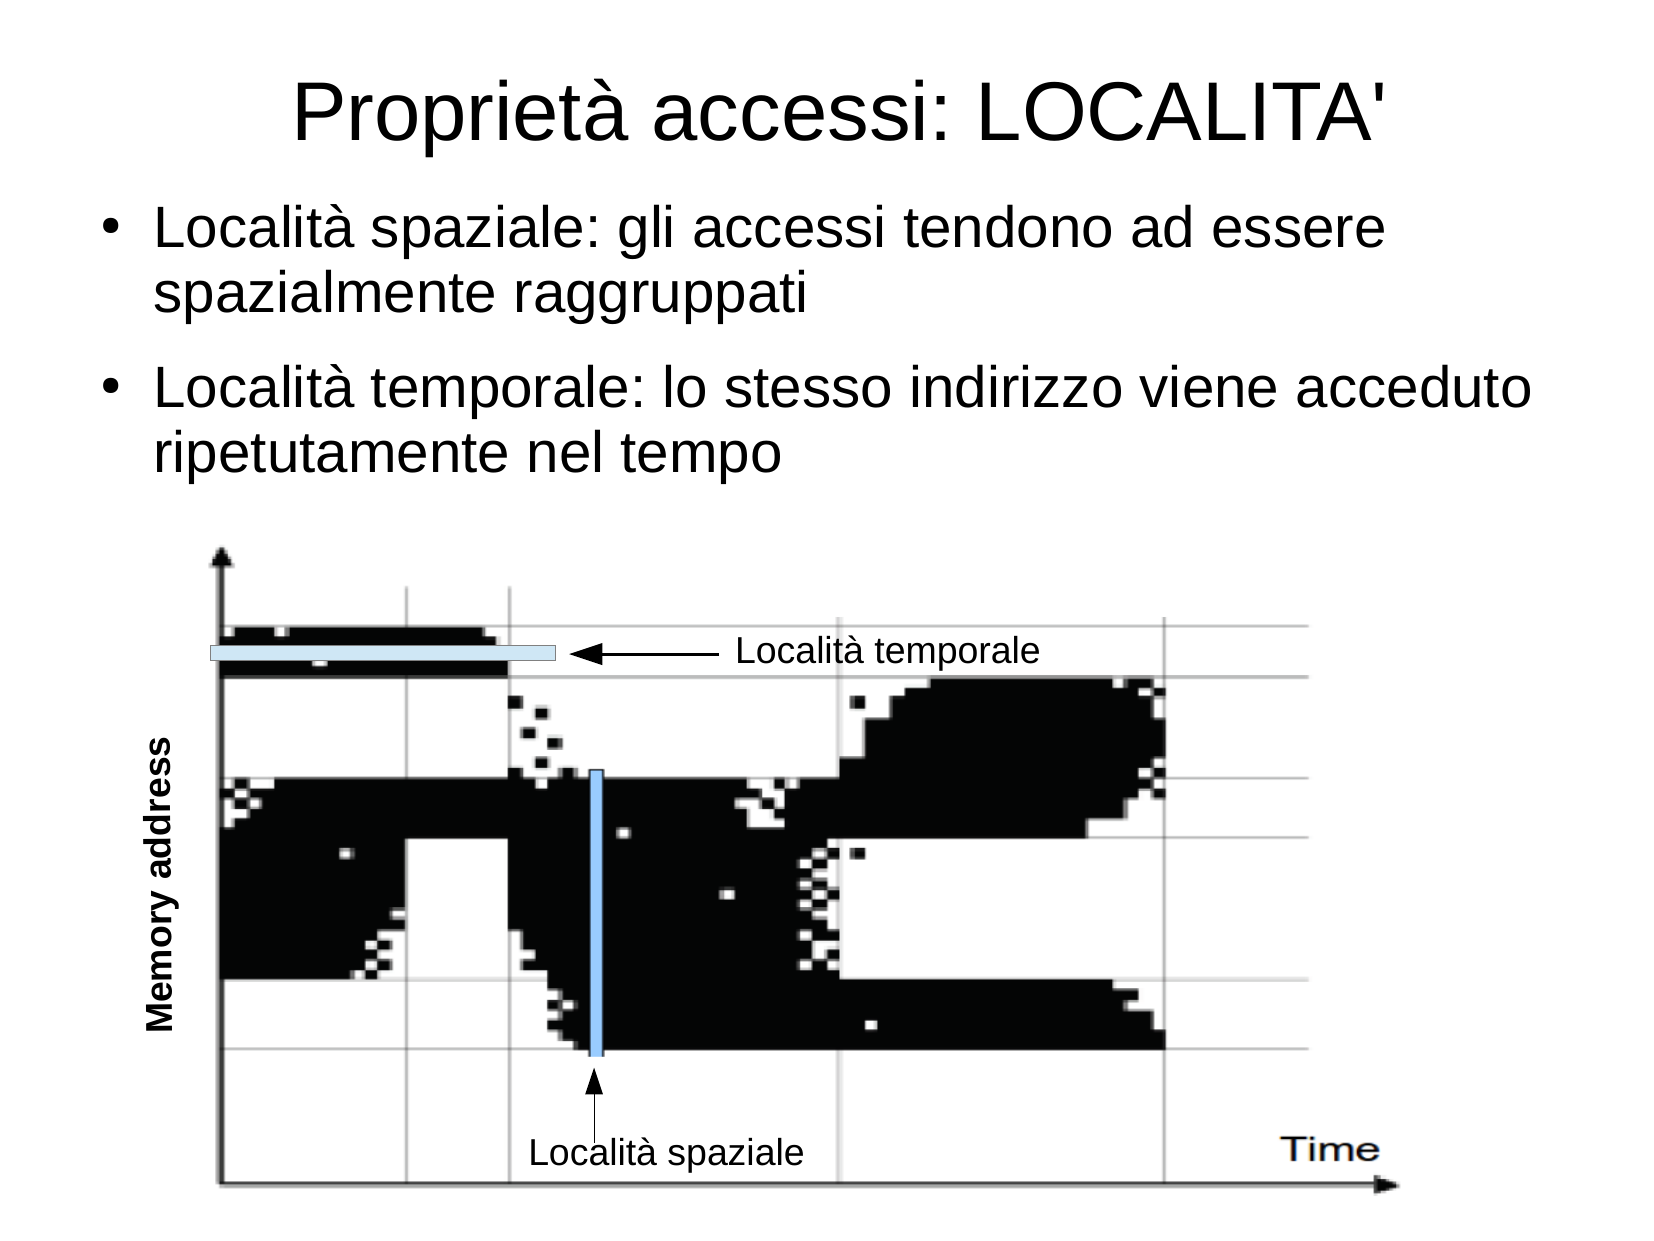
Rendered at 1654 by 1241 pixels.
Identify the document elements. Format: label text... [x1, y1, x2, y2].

text_box [210, 645, 556, 661]
text_box Località spaziale [513, 1124, 1204, 1181]
list Località spaziale: gli accessi tendono ad essere spazialmente raggruppati Località temporale: lo stesso indirizzo viene acceduto ripetutamente nel tempo [82, 195, 1538, 1201]
text_box Memory address [124, 358, 188, 1049]
text_box Località temporale [720, 622, 1411, 680]
picture [193, 539, 1409, 1215]
title Proprietà accessi: LOCALITA' [30, 8, 1621, 216]
